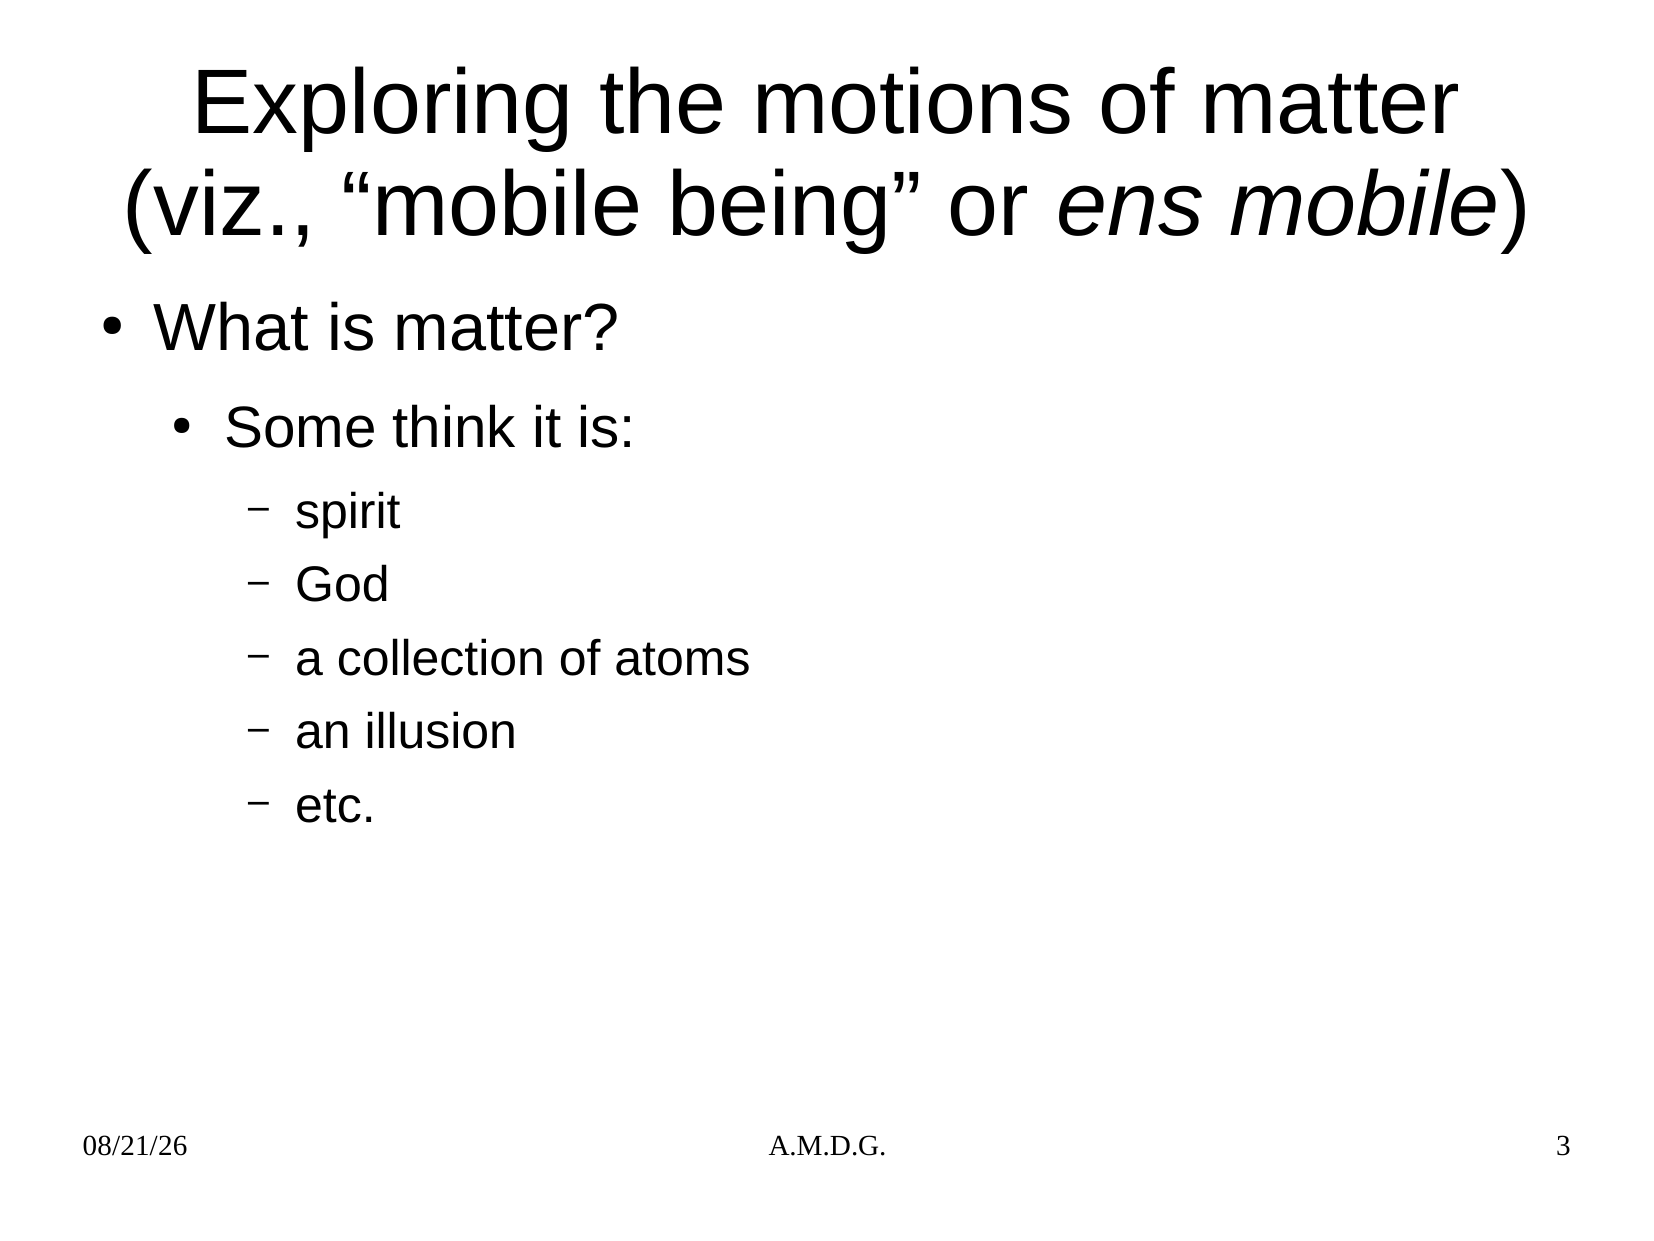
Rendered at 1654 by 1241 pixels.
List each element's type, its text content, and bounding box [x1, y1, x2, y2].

title Exploring the motions of matter (viz., “mobile being” or ens mobile) [82, 49, 1571, 257]
list What is matter? Some think it is: spirit God a collection of atoms an illusion etc. [82, 290, 1571, 1109]
